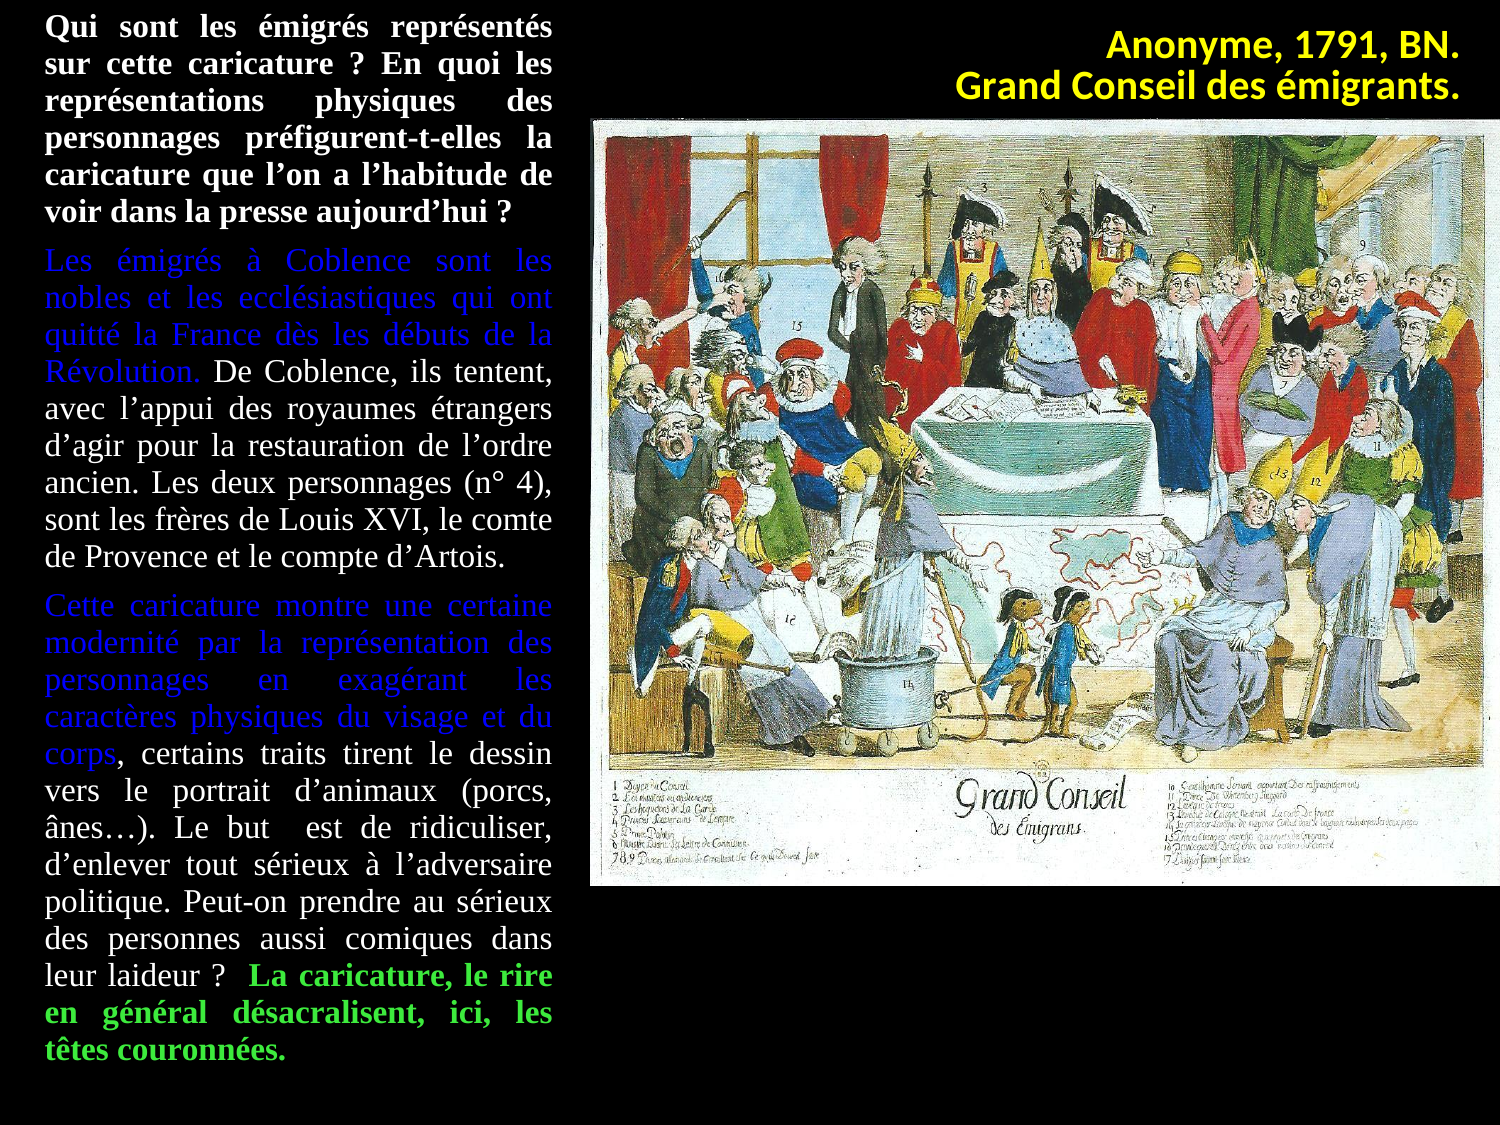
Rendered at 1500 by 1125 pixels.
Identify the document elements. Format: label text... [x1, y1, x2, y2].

text_box Anonyme, 1791, BN. Grand Conseil des émigrants. [569, 0, 1477, 119]
picture [590, 118, 1500, 886]
text_box Qui sont les émigrés représentés sur cette caricature ? En quoi les représentations physiques des personnages préfigurent-t-elles la caricature que l’on a l’habitude de voir dans la presse aujourd’hui ? Les émigrés à Coblence sont les nobles et les ecclésiastiques qui ont quitté la France dès les débuts de la Révolution. De Coblence, ils tentent, avec l’appui des royaumes étrangers d’agir pour la restauration de l’ordre ancien. Les deux personnages (n° 4), sont les frères de Louis XVI, le comte de Provence et le compte d’Artois. Cette caricature montre une certaine modernité par la représentation des personnages en exagérant les caractères physiques du visage et du corps, certains traits tirent le dessin vers le portrait d’animaux (porcs, ânes…). Le but est de ridiculiser, d’enlever tout sérieux à l’adversaire politique. Peut-on prendre au sérieux des personnes aussi comiques dans leur laideur ? La caricature, le rire en général désacralisent, ici, les têtes couronnées. [29, 0, 569, 1006]
